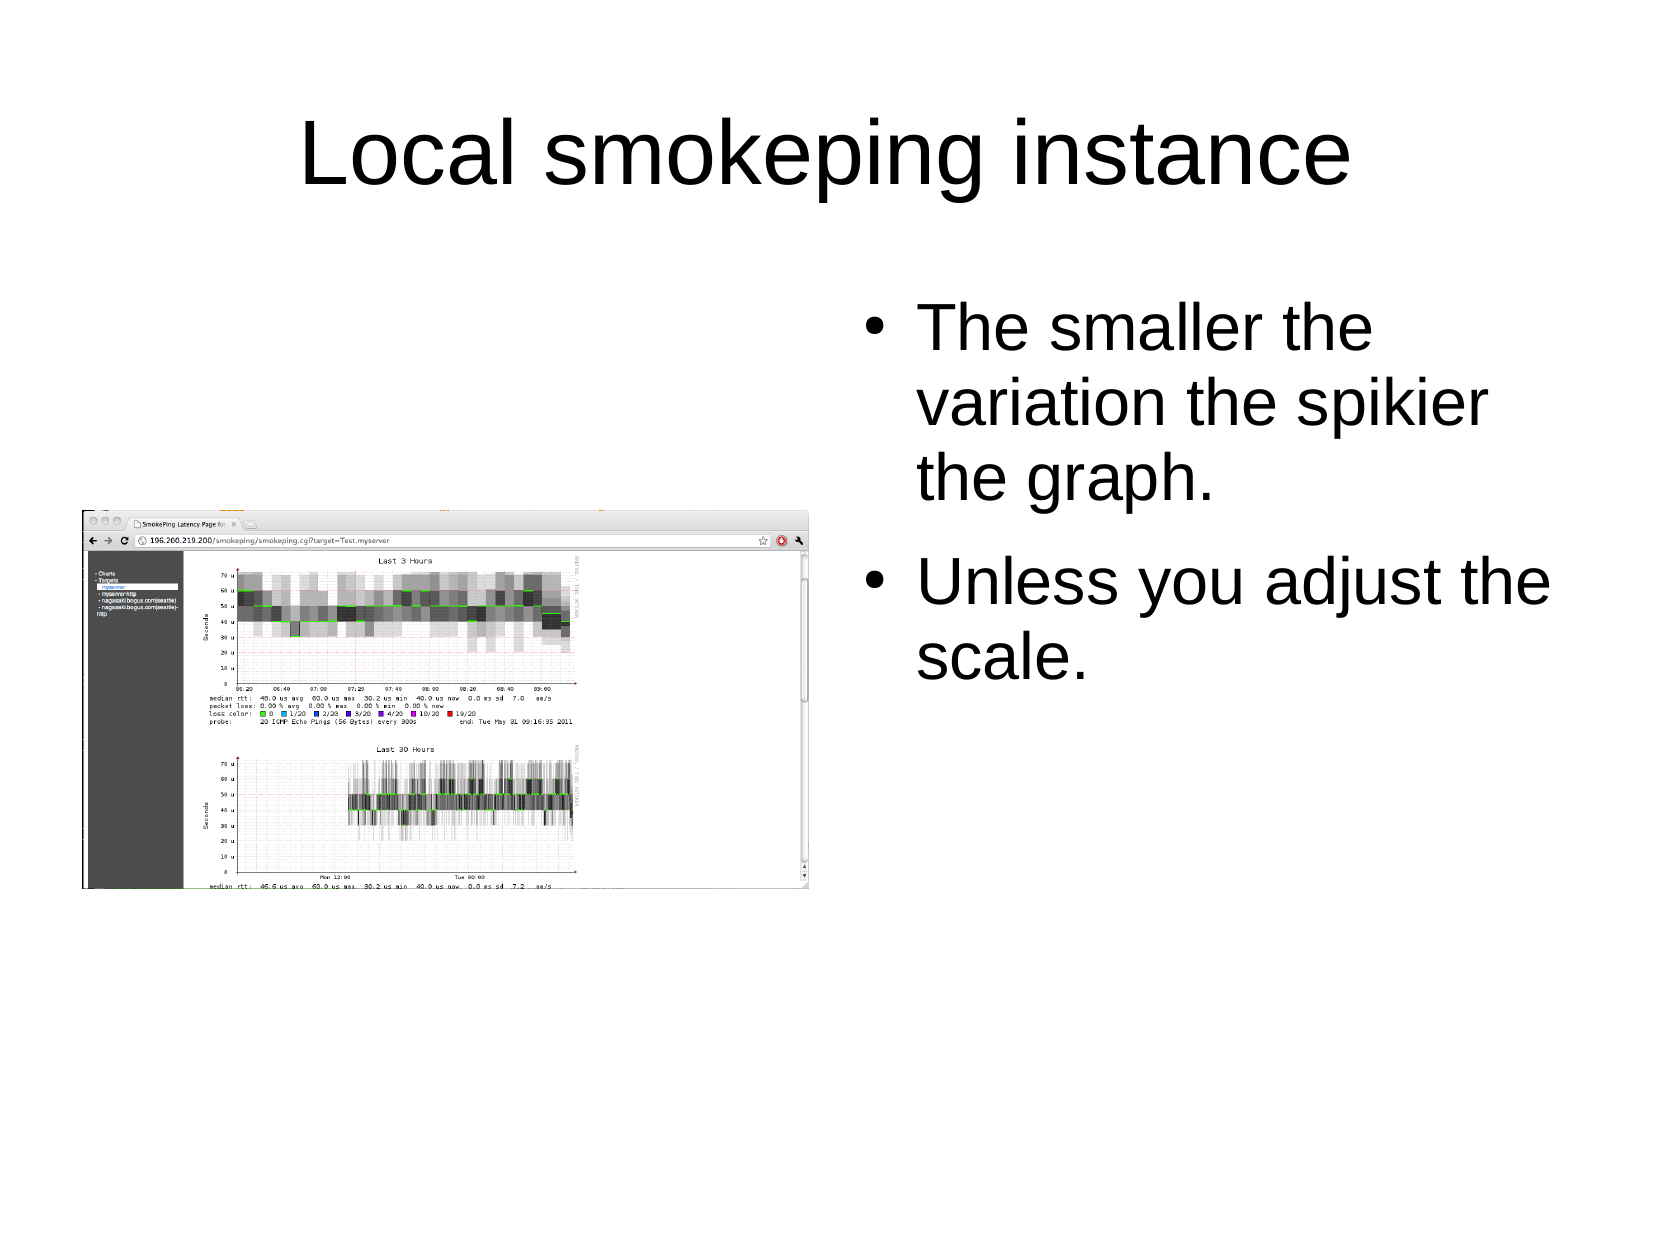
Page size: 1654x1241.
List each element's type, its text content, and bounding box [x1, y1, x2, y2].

picture [82, 510, 809, 889]
list The smaller the variation the spikier the graph. Unless you adjust the scale. [845, 290, 1572, 1109]
title Local smokeping instance [82, 49, 1571, 257]
